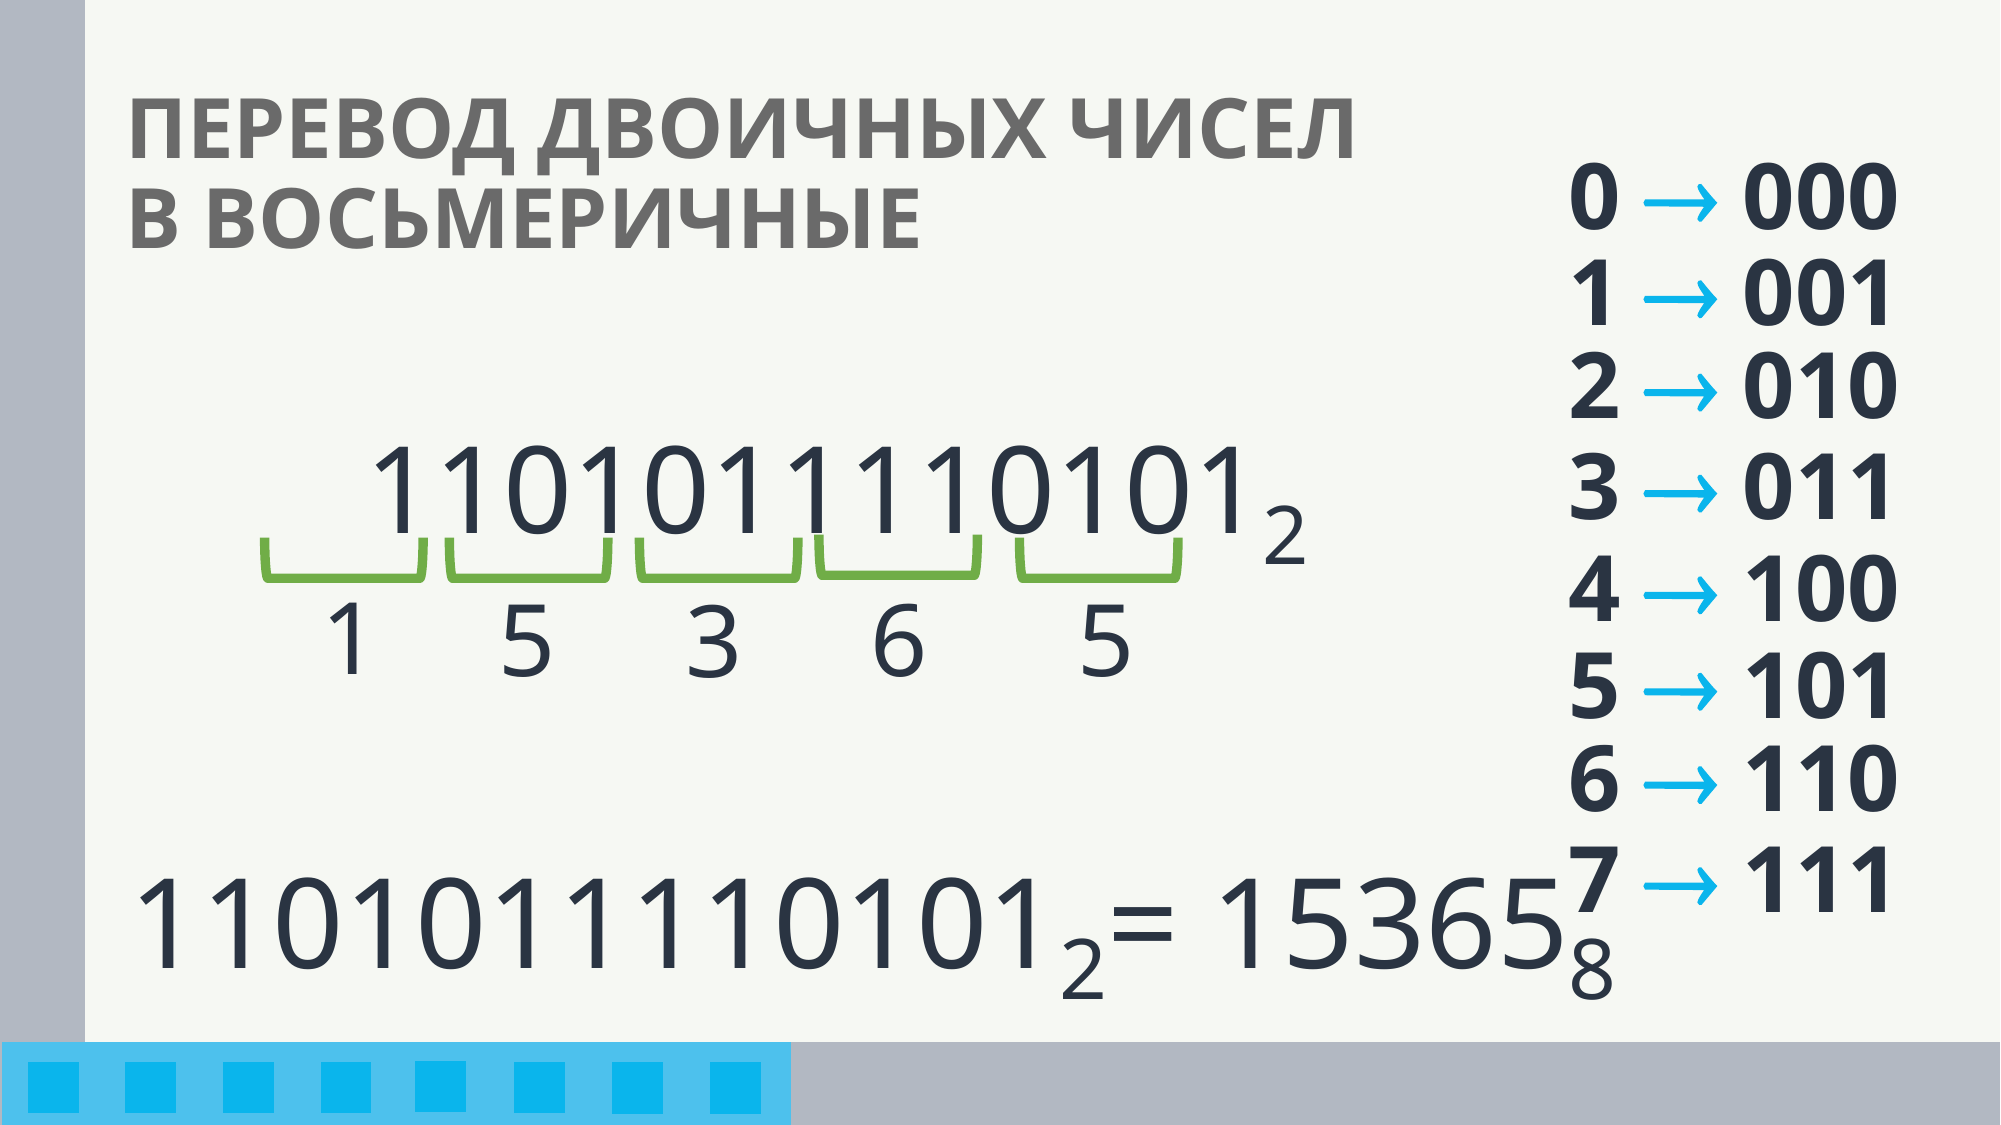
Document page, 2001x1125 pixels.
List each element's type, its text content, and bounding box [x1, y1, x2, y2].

text_box 1  001 [1553, 226, 1951, 319]
text_box 3  011 [1553, 420, 1951, 522]
text_box 6  110 [1553, 712, 1951, 813]
text_box 11010111101012= 153658 [114, 835, 1633, 1003]
text_box 6 [832, 568, 966, 706]
text_box 1 [283, 567, 417, 704]
text_box 7  111 [1553, 813, 1951, 940]
text_box 3 [647, 569, 781, 707]
text_box 5 [460, 568, 594, 706]
text_box 2  010 [1553, 319, 1951, 420]
text_box 11010111101012 [350, 405, 1338, 568]
text_box 5 [1039, 568, 1173, 706]
text_box 0  000 [1553, 129, 1951, 226]
text_box 5  101 [1553, 619, 1951, 712]
title ПЕРЕВОД ДВОИЧНЫХ ЧИСЕЛ В ВОСЬМЕРИЧНЫЕ [110, 67, 1892, 286]
text_box 4  100 [1553, 522, 1951, 619]
